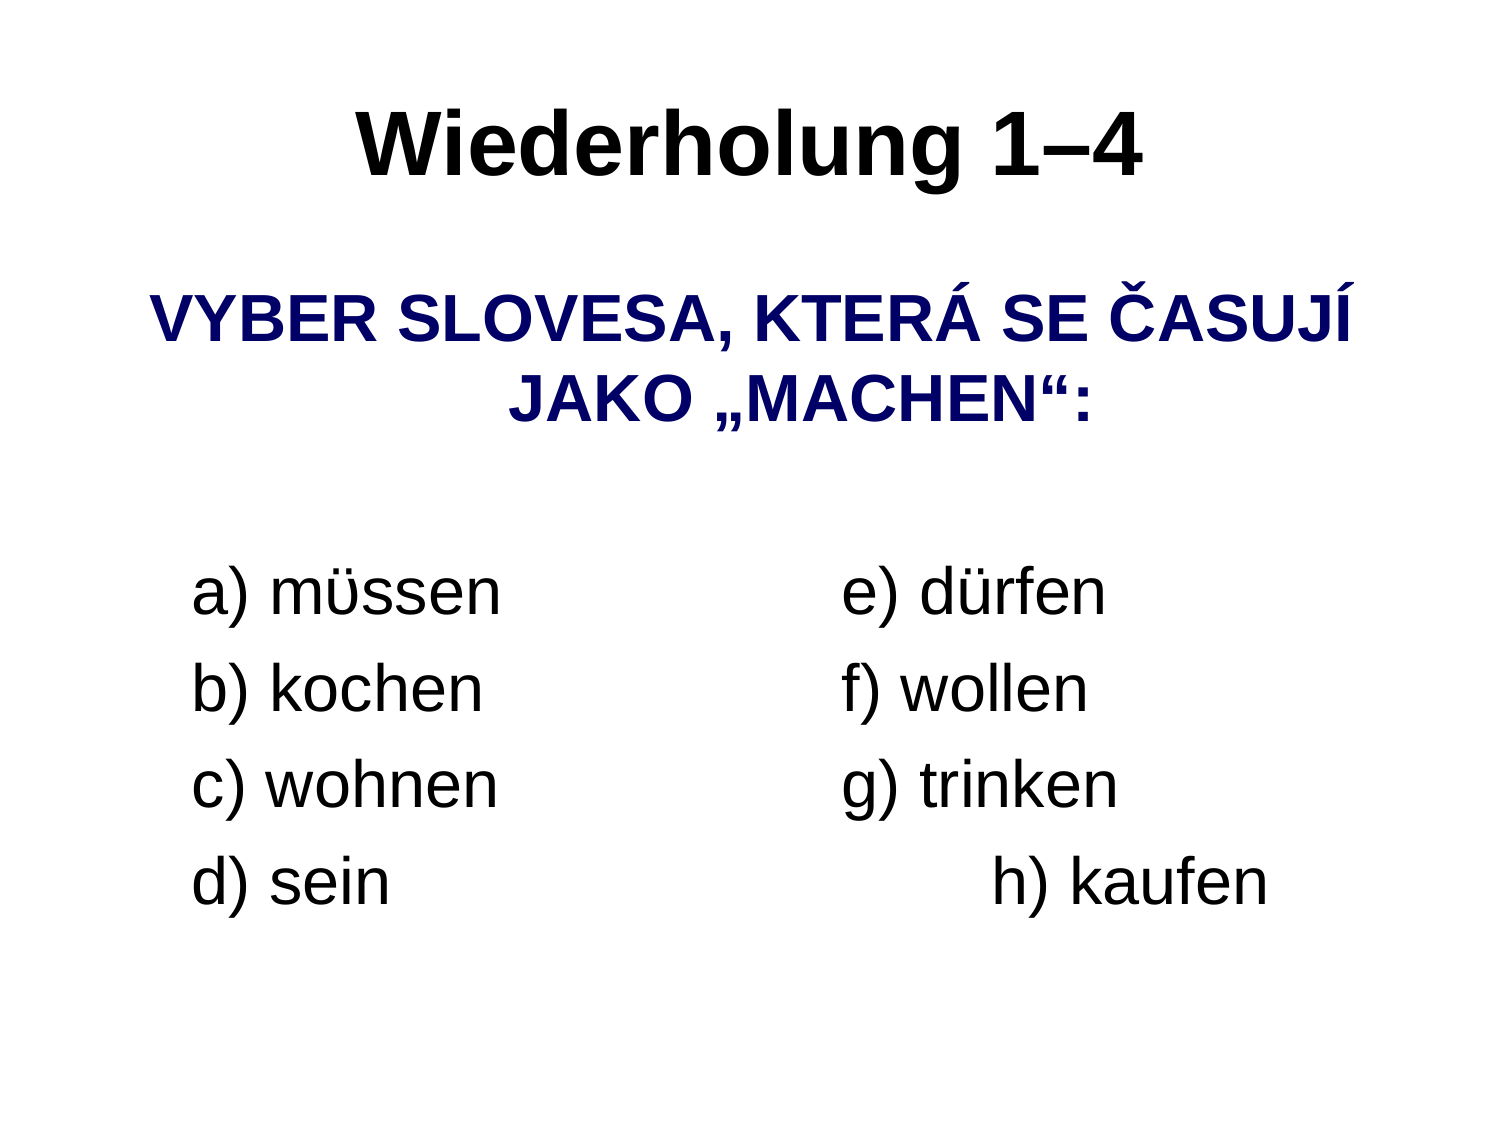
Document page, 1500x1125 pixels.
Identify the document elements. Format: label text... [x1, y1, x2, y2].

title Wiederholung 1–4 [75, 45, 1426, 233]
list VYBER SLOVESA, KTERÁ SE ČASUJÍ JAKO „MACHEN“: a) mϋssen e) dürfen b) kochen f) wollen c) wohnen g) trinken d) sein h) kaufen [76, 267, 1427, 1011]
